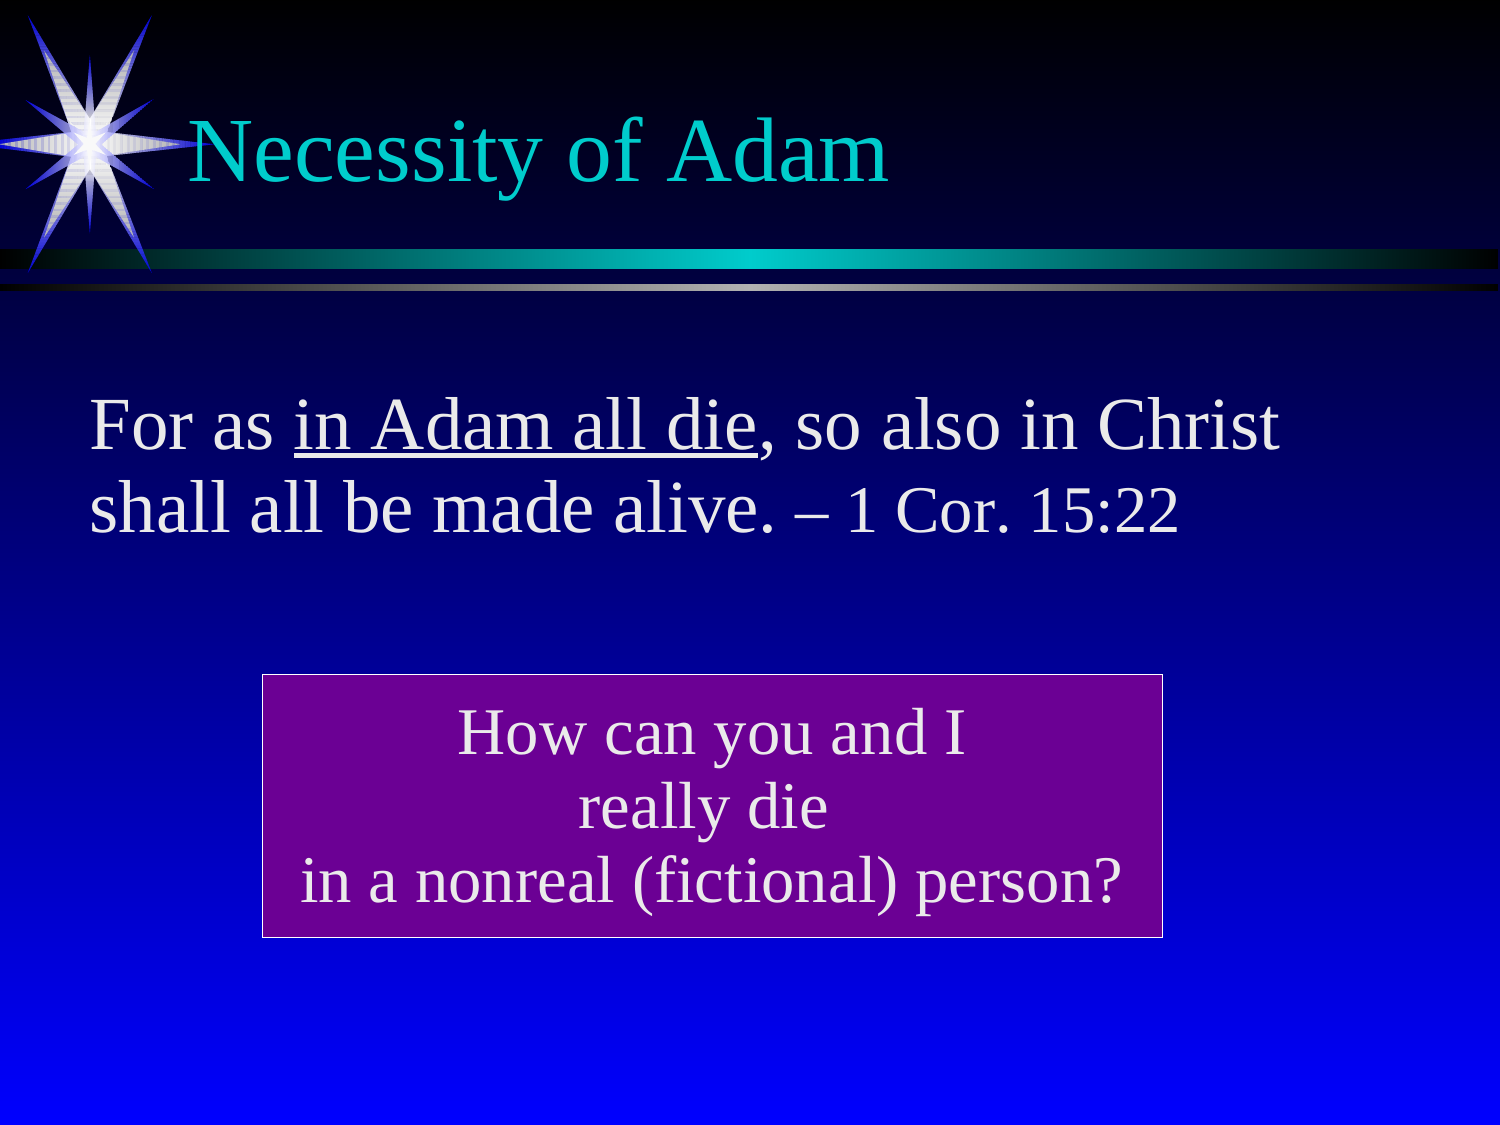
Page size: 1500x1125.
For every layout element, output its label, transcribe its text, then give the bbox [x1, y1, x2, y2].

title Necessity of Adam [187, 56, 1463, 244]
text_box How can you and I really die in a nonreal (fictional) person? [262, 674, 1163, 938]
text_box For as in Adam all die, so also in Christ shall all be made alive. – 1 Cor. 15:22 [75, 375, 1351, 556]
